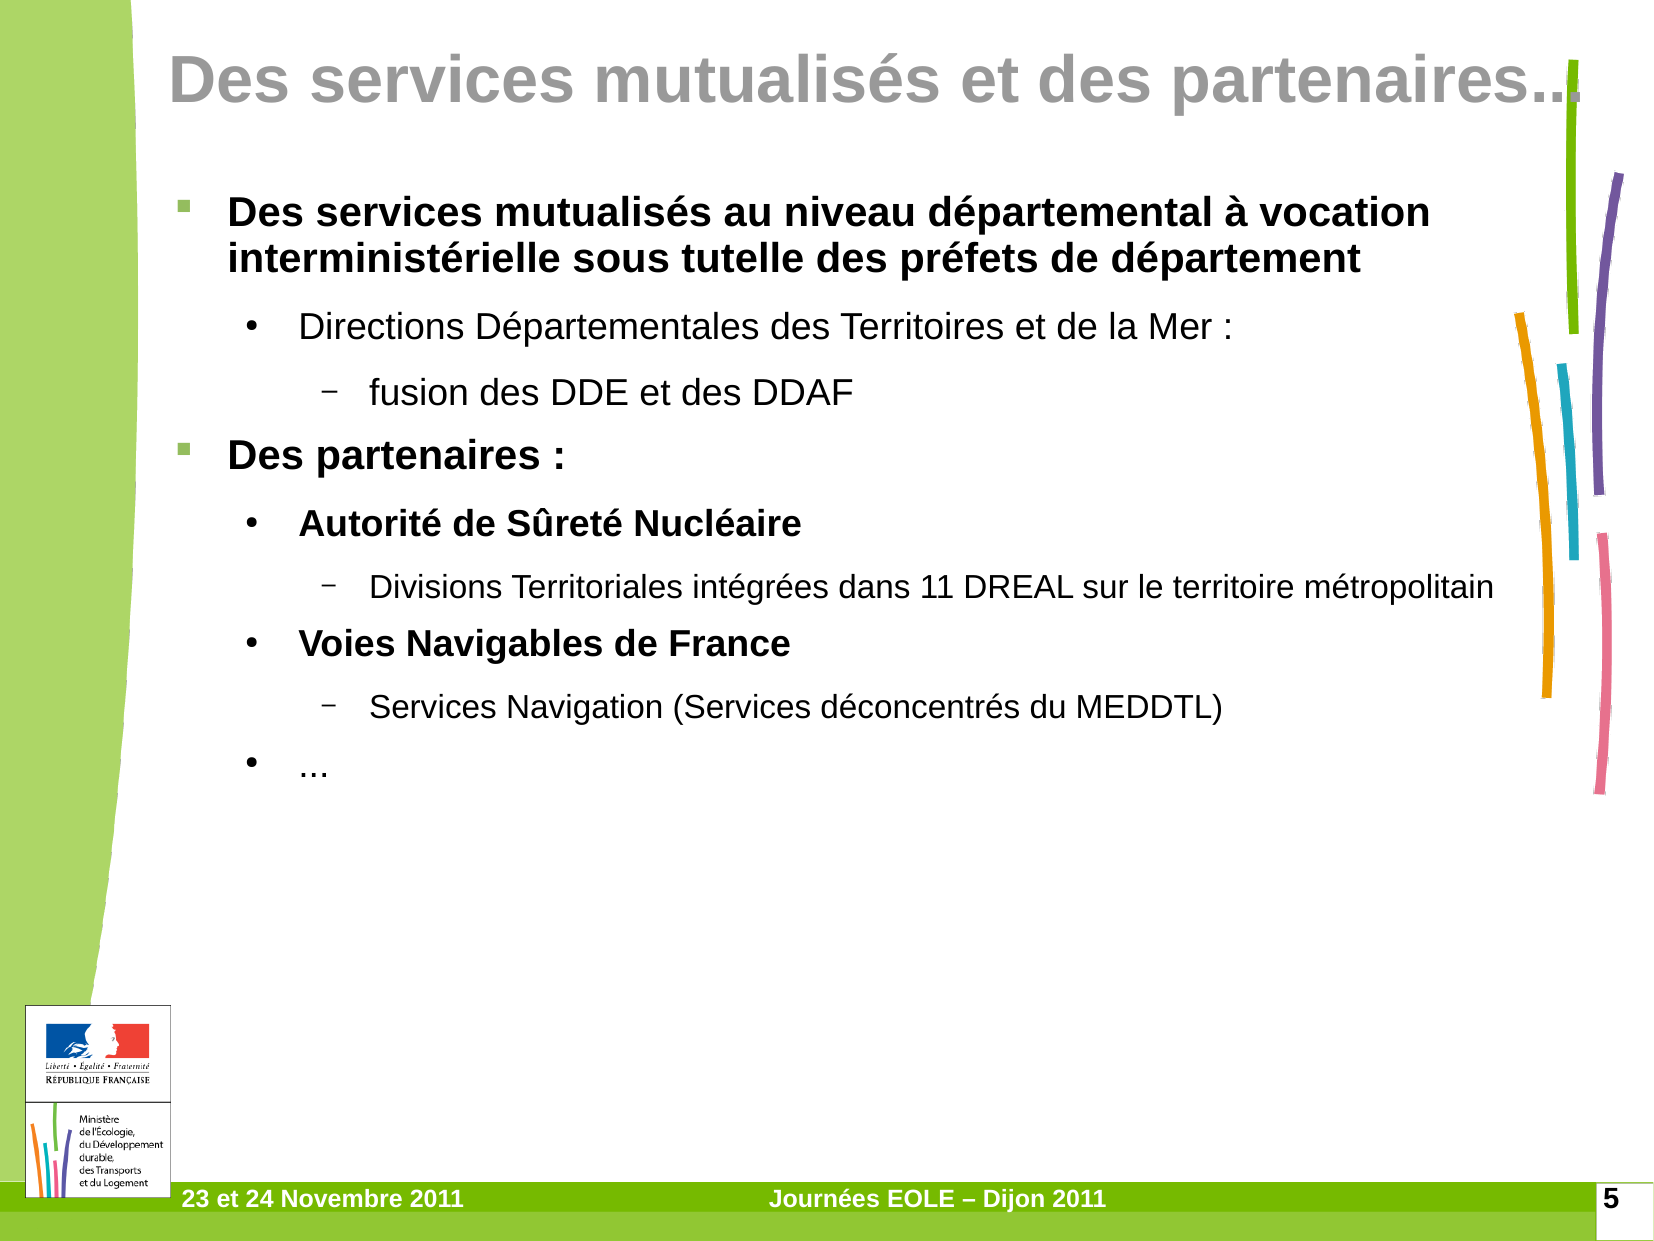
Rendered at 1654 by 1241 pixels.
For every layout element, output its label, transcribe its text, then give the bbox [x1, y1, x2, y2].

picture [0, 0, 1654, 1241]
title Des services mutualisés et des partenaires... [133, 0, 1622, 159]
list Des services mutualisés au niveau départemental à vocation interministérielle sous tutelle des préfets de département Directions Départementales des Territoires et de la Mer : fusion des DDE et des DDAF Des partenaires : Autorité de Sûreté Nucléaire Divisions Territoriales intégrées dans 11 DREAL sur le territoire métropolitain Voies Navigables de France Services Navigation (Services déconcentrés du MEDDTL) ... [156, 188, 1547, 844]
